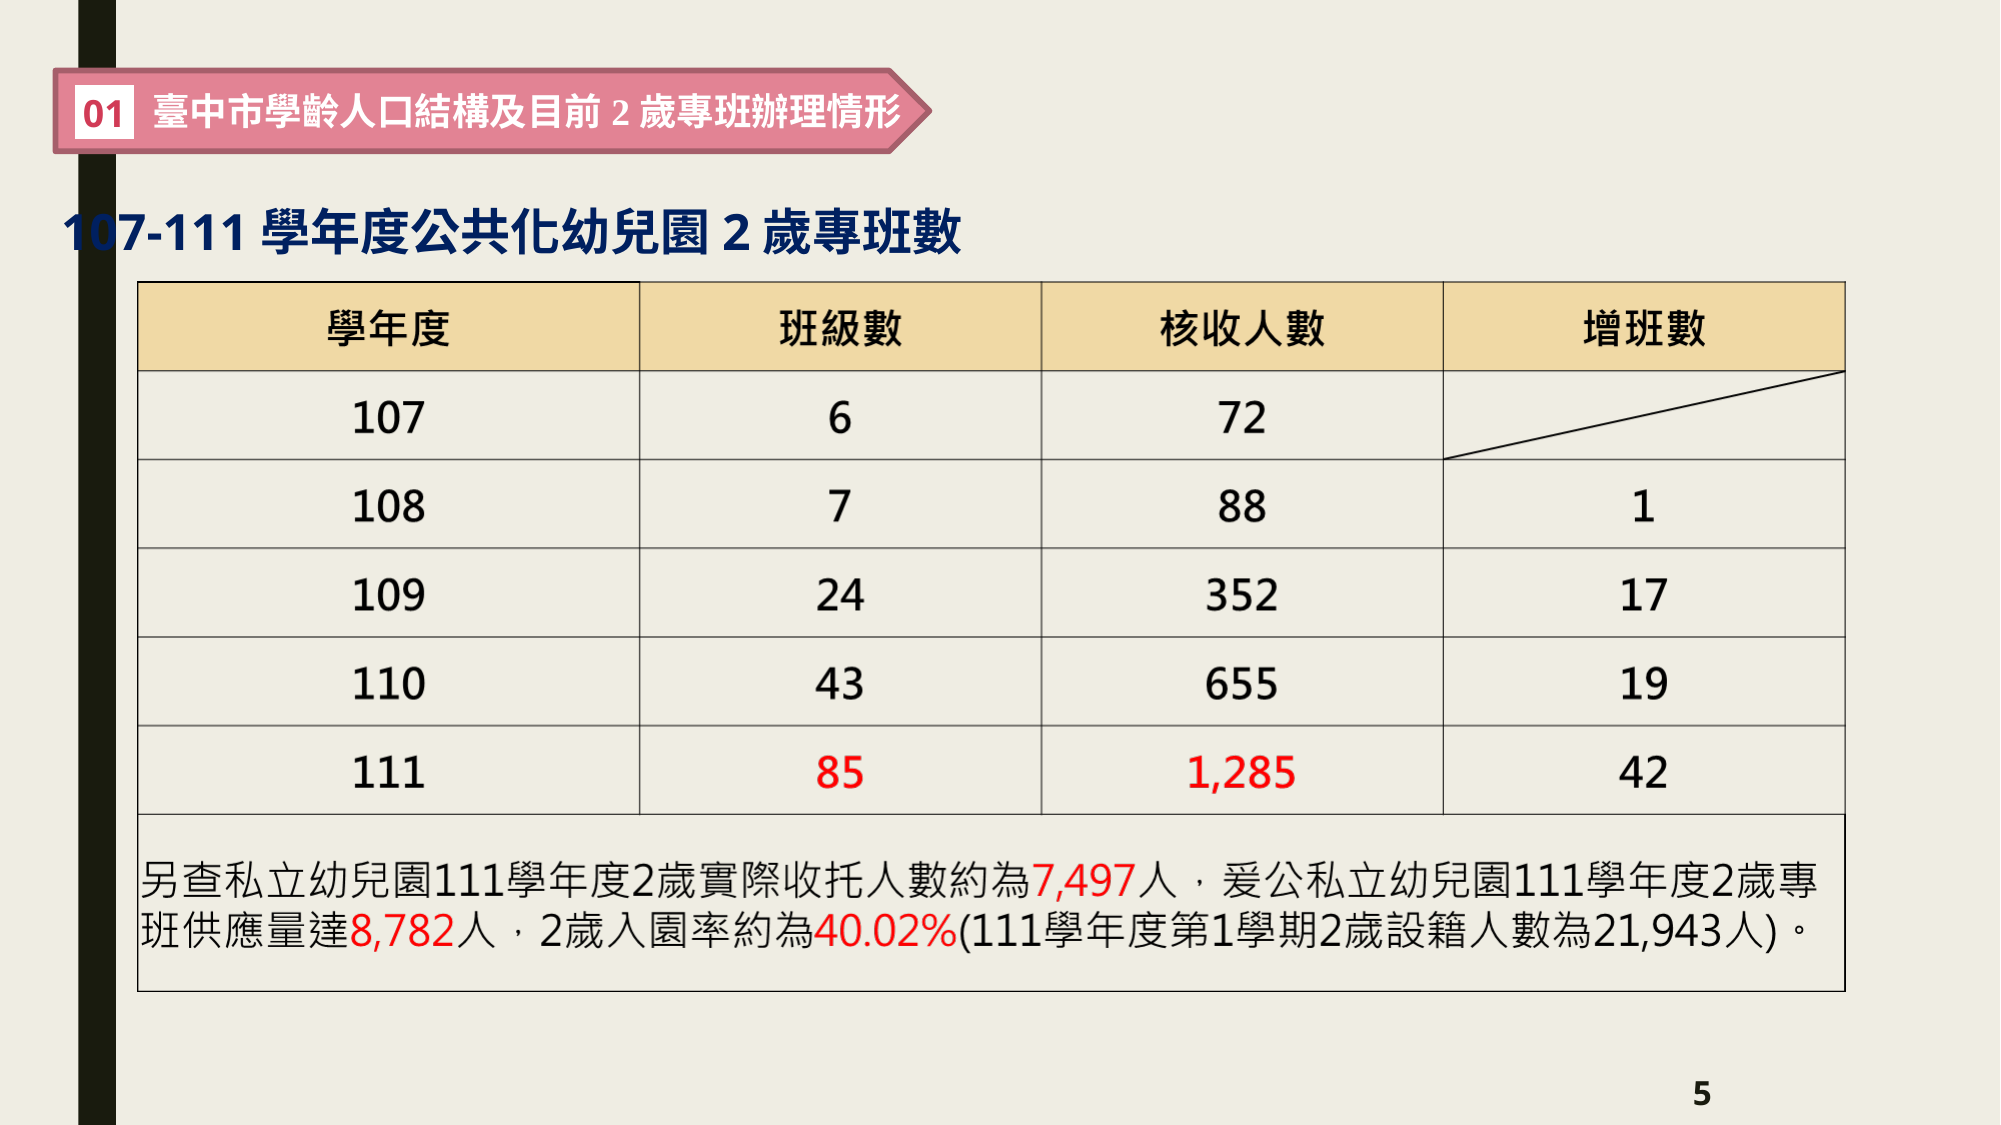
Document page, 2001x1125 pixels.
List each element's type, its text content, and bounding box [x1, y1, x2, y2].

text_box 107-111學年度公共化幼兒園2歲專班數 [46, 193, 1021, 268]
text_box 01 [68, 83, 141, 143]
text_box 5 [1677, 1058, 1940, 1125]
text_box 臺中市學齡人口結構及目前2歲專班辦理情形 [137, 81, 946, 141]
picture [137, 281, 1846, 993]
text_box [55, 70, 900, 152]
